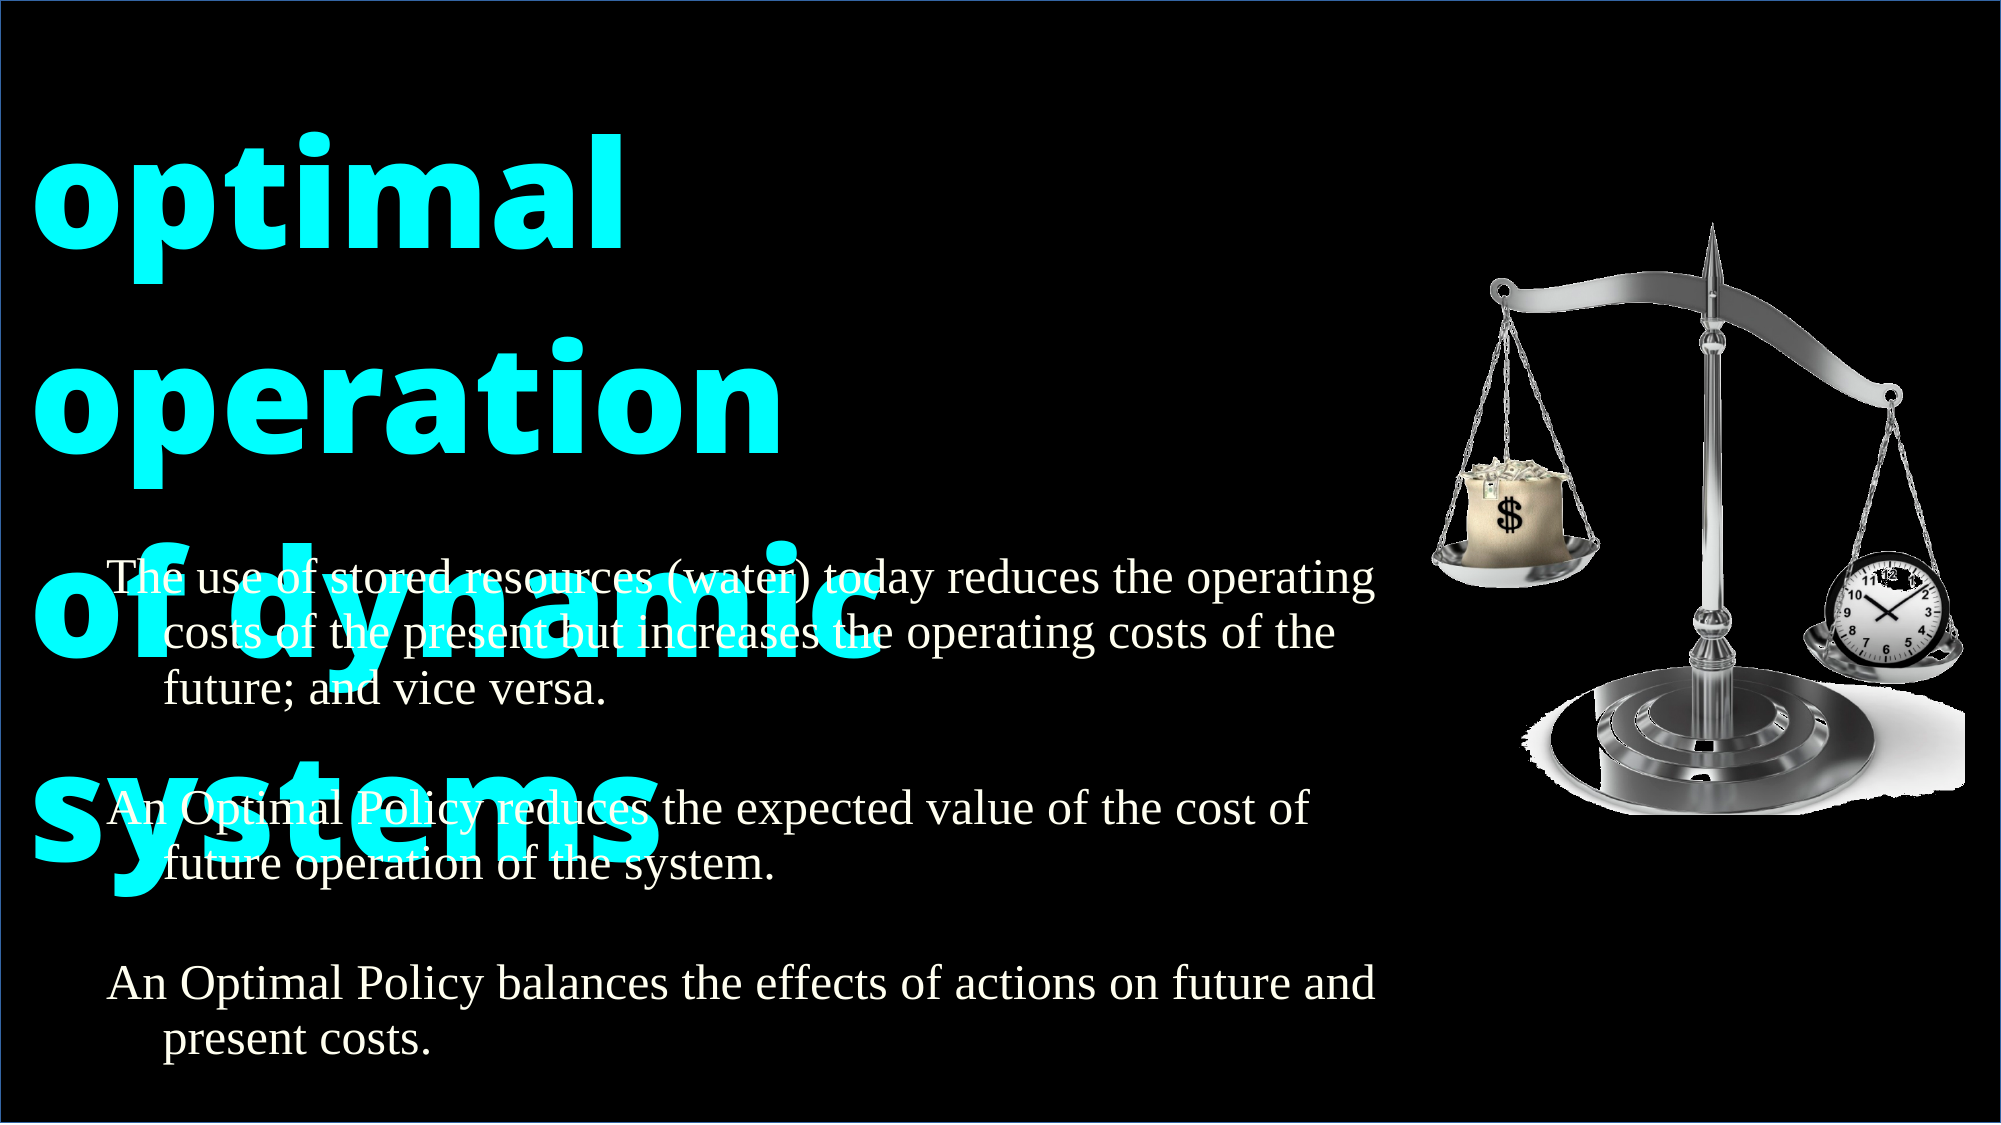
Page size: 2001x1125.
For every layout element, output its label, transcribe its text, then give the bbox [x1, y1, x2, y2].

text_box The use of stored resources (water) today reduces the operating costs of the present but increases the operating costs of the future; and vice versa. An Optimal Policy reduces the expected value of the cost of future operation of the system. An Optimal Policy balances the effects of actions on future and present costs. [106, 549, 1406, 1072]
picture [1426, 221, 1965, 815]
title optimal operation of dynamic systems [29, 88, 1387, 473]
text_box [0, 0, 2001, 1123]
